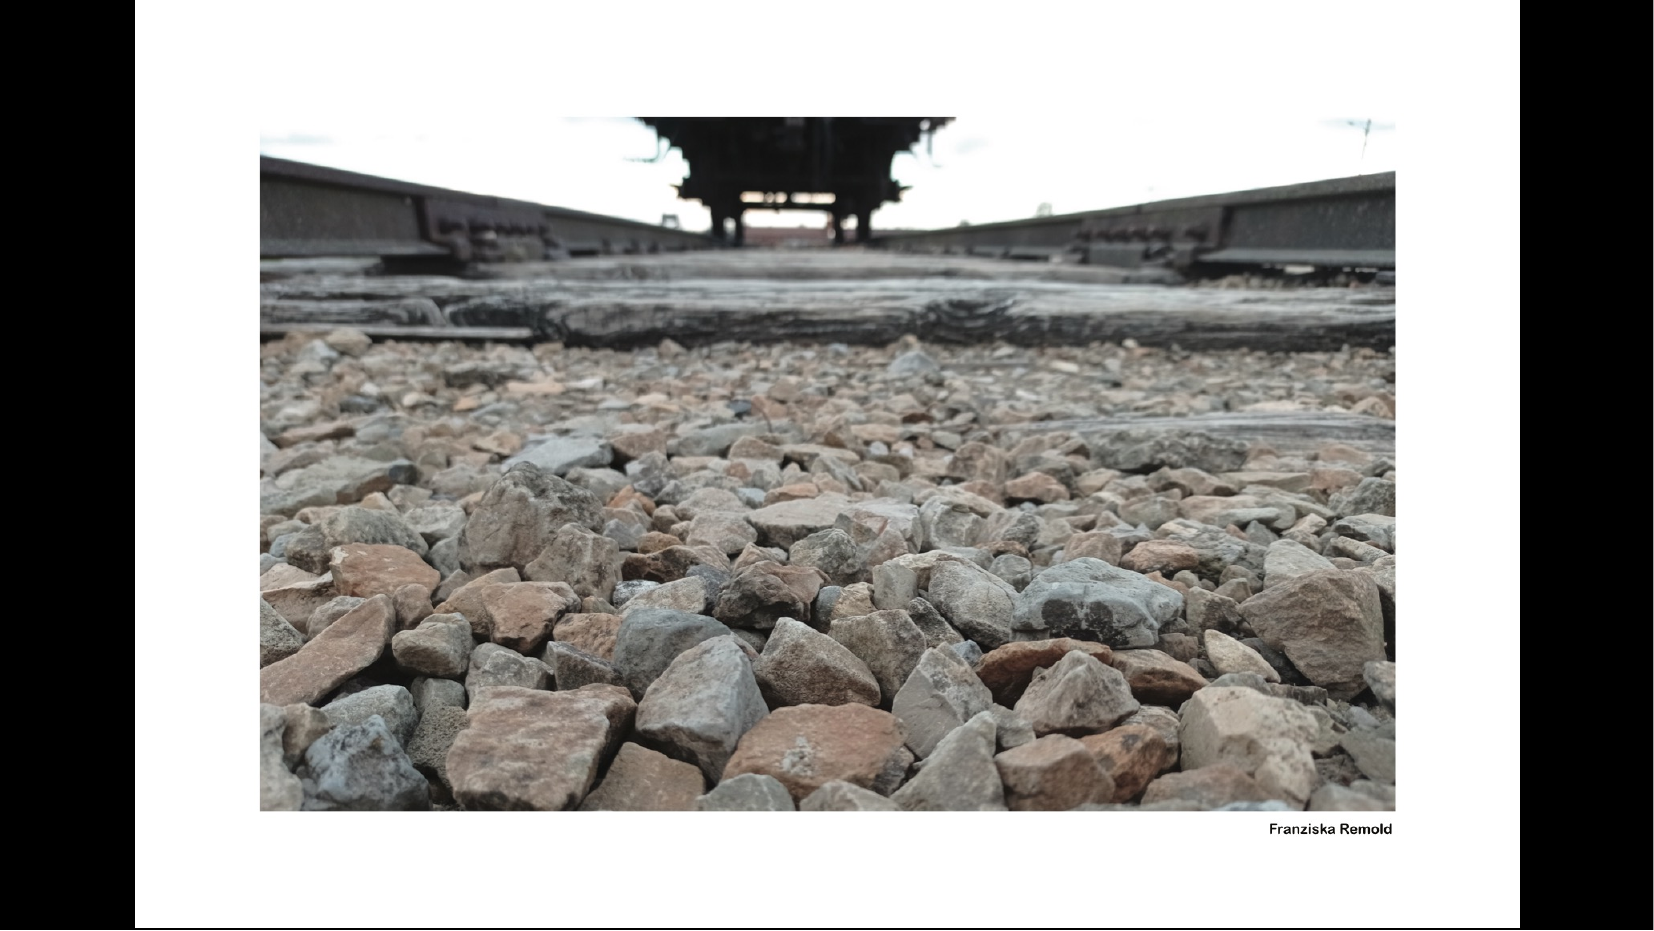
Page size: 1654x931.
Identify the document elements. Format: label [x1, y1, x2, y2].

picture [135, 0, 1520, 928]
